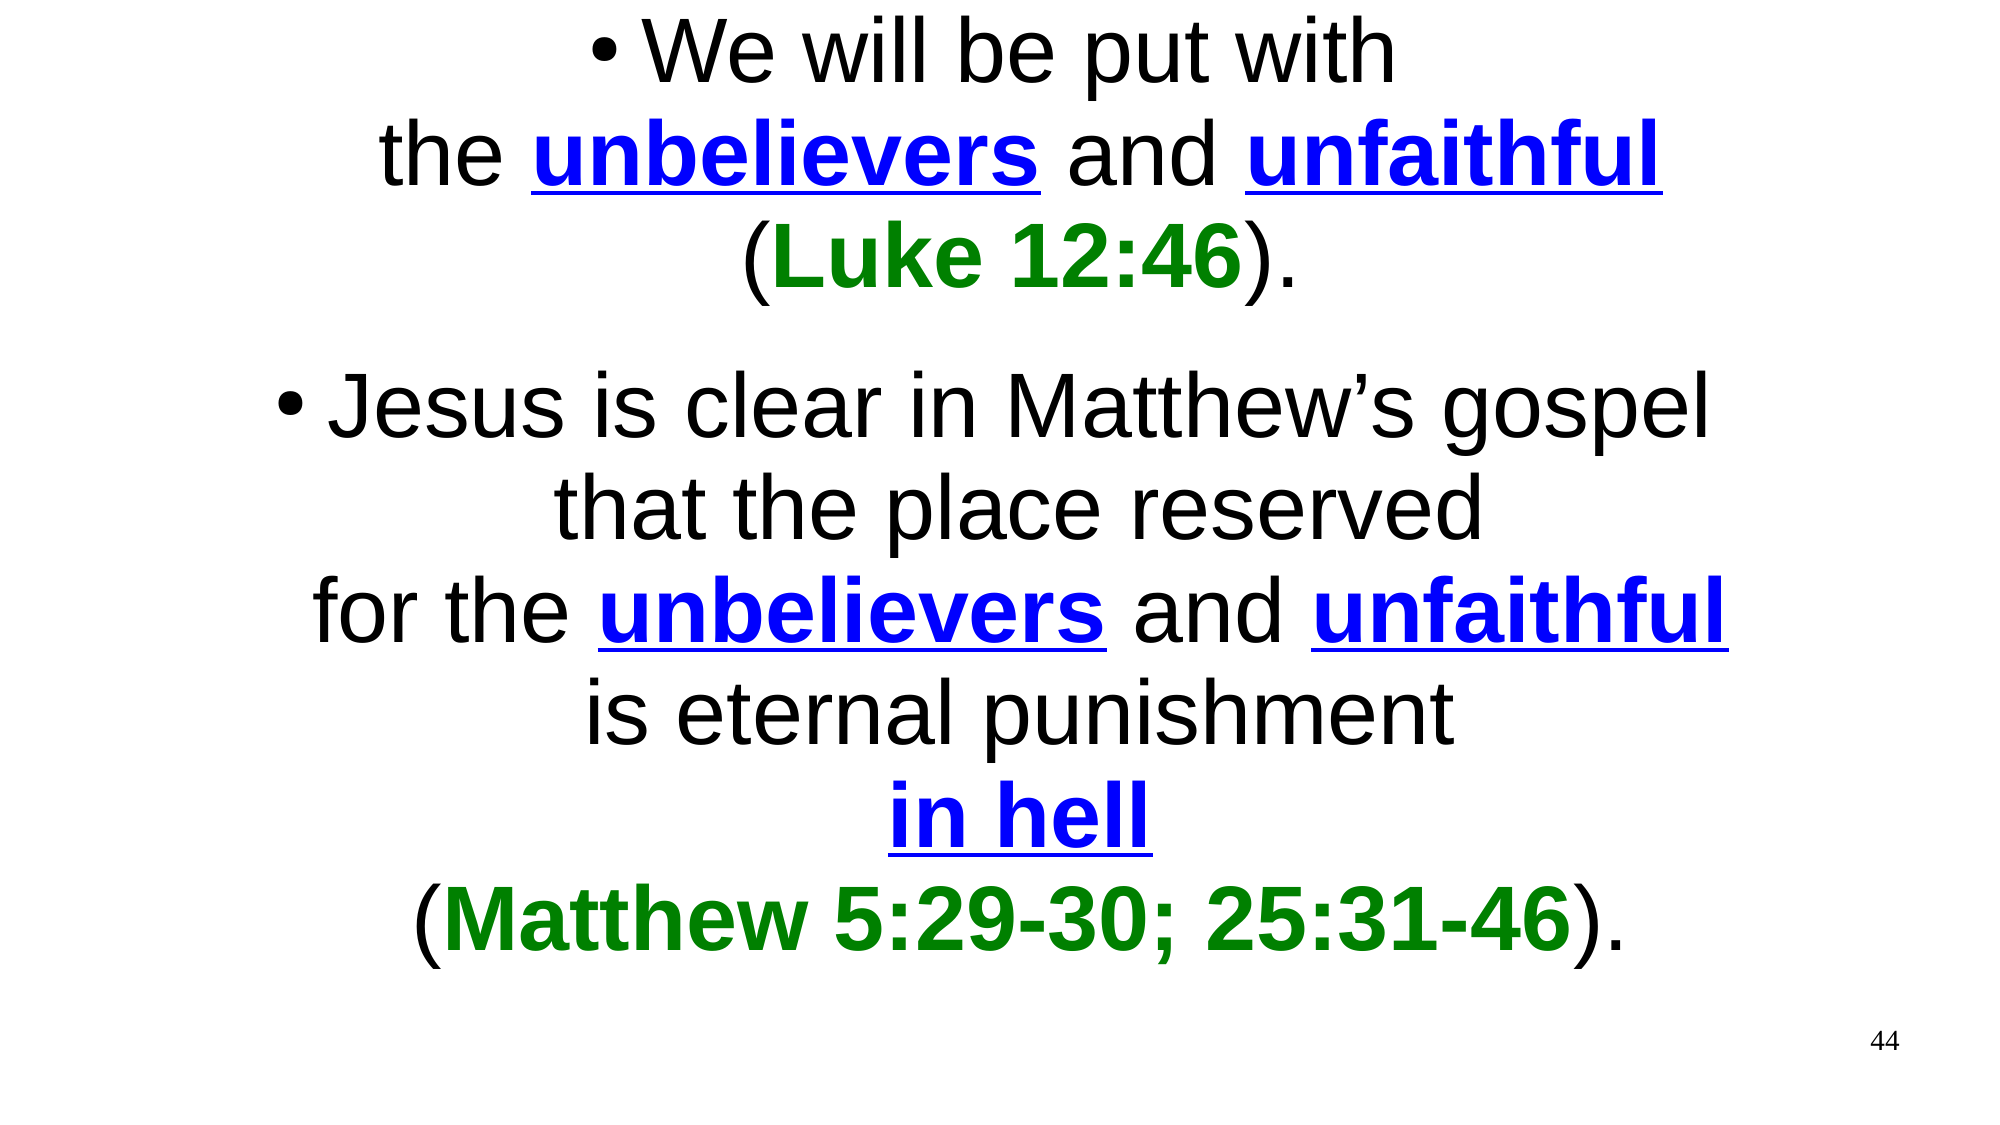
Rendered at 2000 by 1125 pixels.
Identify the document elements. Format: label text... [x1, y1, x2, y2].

list We will be put with the unbelievers and unfaithful (Luke 12:46). Jesus is clear in Matthew’s gospel that the place reserved for the unbelievers and unfaithful is eternal punishment in hell (Matthew 5:29-30; 25:31-46). [0, 0, 1996, 1123]
